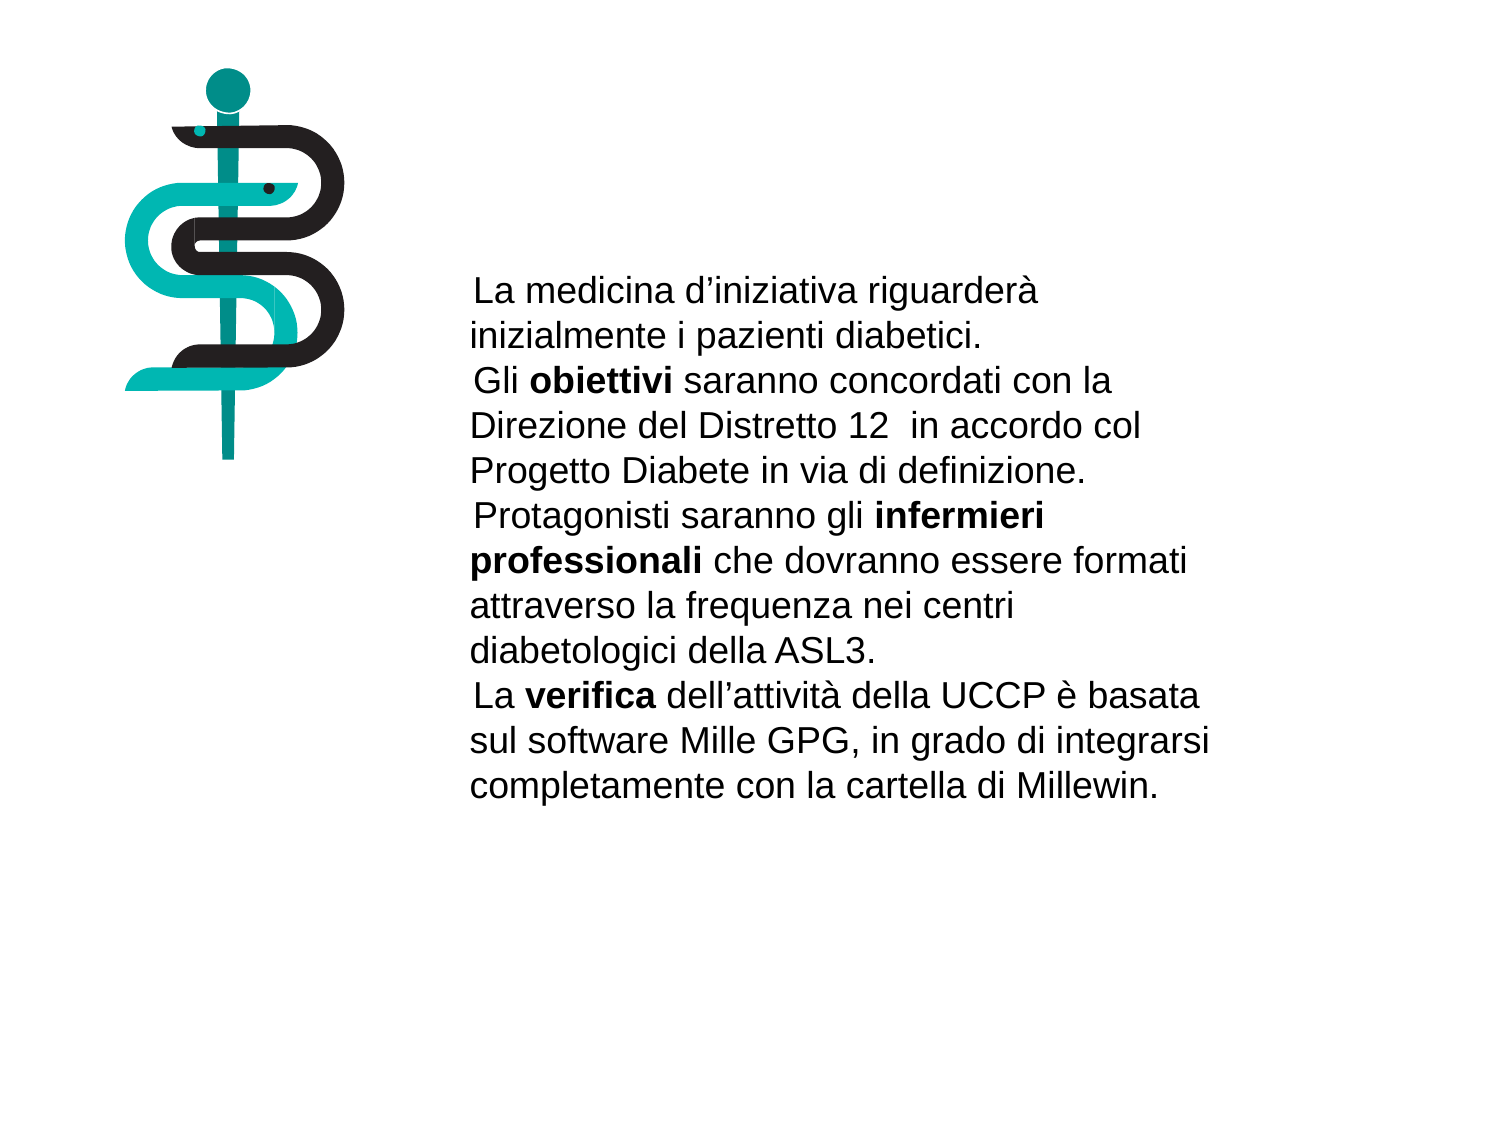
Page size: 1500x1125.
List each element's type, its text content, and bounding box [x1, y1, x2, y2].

text_box [206, 69, 250, 112]
text_box [124, 112, 345, 460]
text_box La medicina d’iniziativa riguarderà inizialmente i pazienti diabetici. Gli obiettivi saranno concordati con la Direzione del Distretto 12 in accordo col Progetto Diabete in via di definizione. Protagonisti saranno gli infermieri professionali che dovranno essere formati attraverso la frequenza nei centri diabetologici della ASL3. La verifica dell’attività della UCCP è basata sul software Mille GPG, in grado di integrarsi completamente con la cartella di Millewin. [455, 258, 1240, 813]
